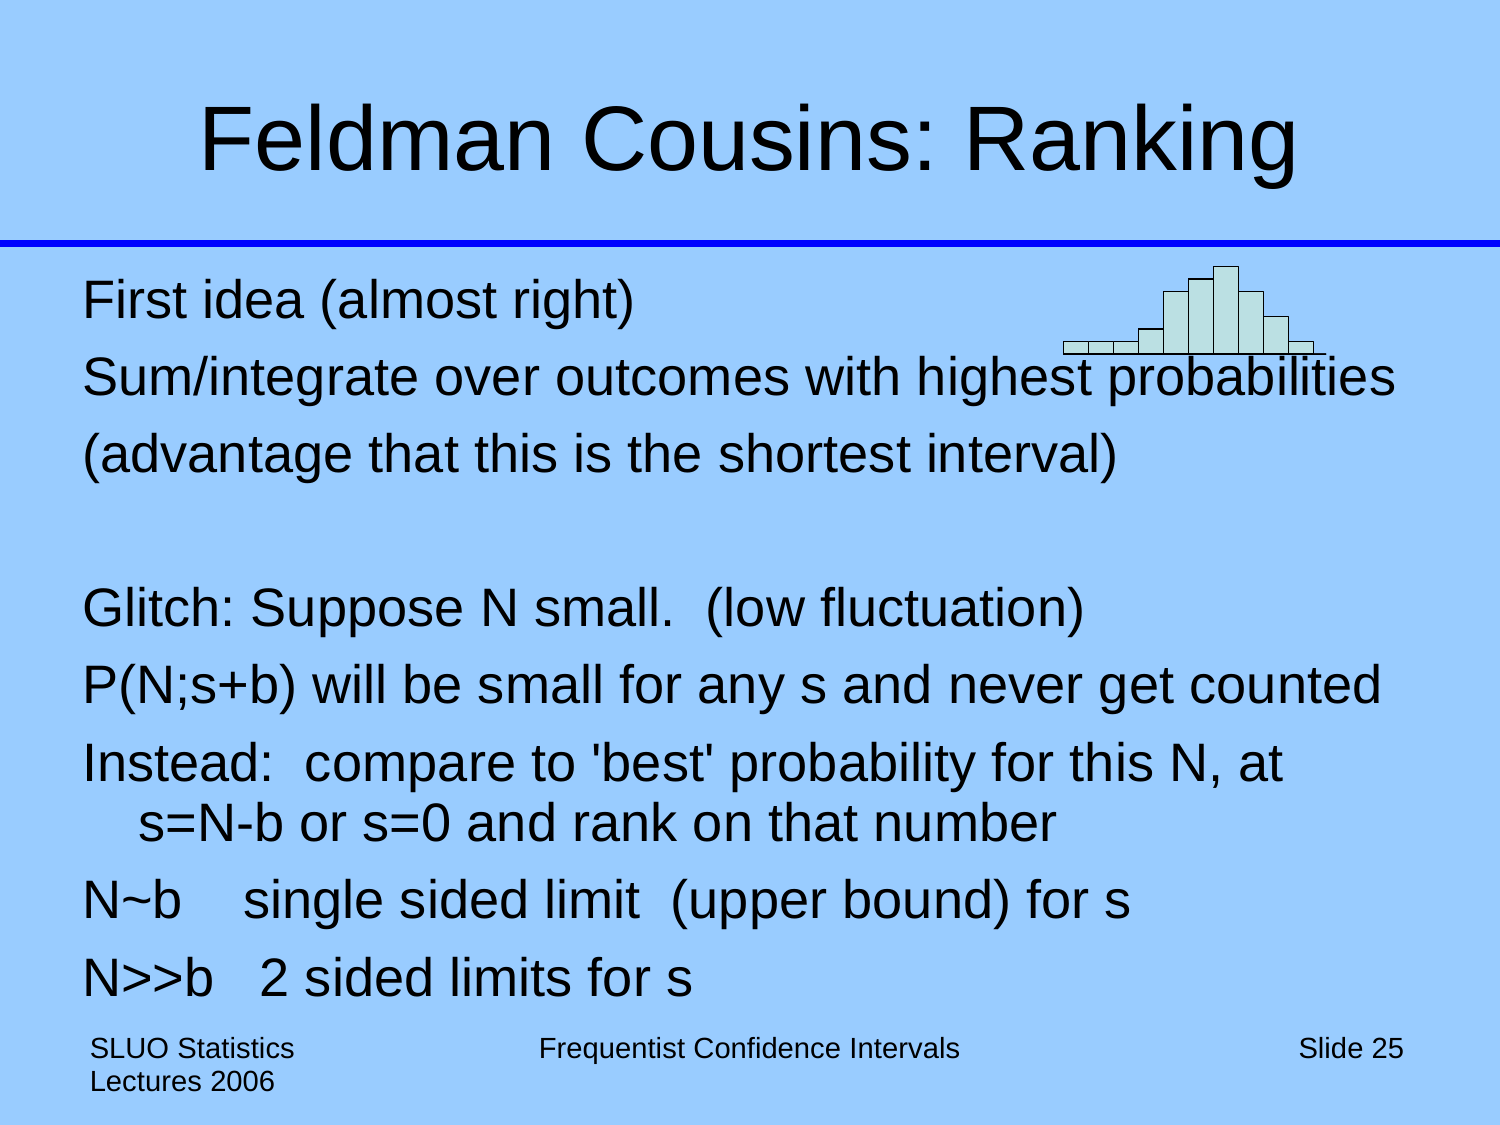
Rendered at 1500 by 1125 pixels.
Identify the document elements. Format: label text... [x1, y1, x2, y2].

picture [1062, 265, 1329, 358]
title Feldman Cousins: Ranking [75, 45, 1426, 233]
list First idea (almost right) Sum/integrate over outcomes with highest probabilities (advantage that this is the shortest interval) Glitch: Suppose N small. (low fluctuation) P(N;s+b) will be small for any s and never get counted Instead: compare to 'best' probability for this N, at s=N-b or s=0 and rank on that number N~b single sided limit (upper bound) for s N>>b 2 sided limits for s [67, 261, 1418, 1125]
